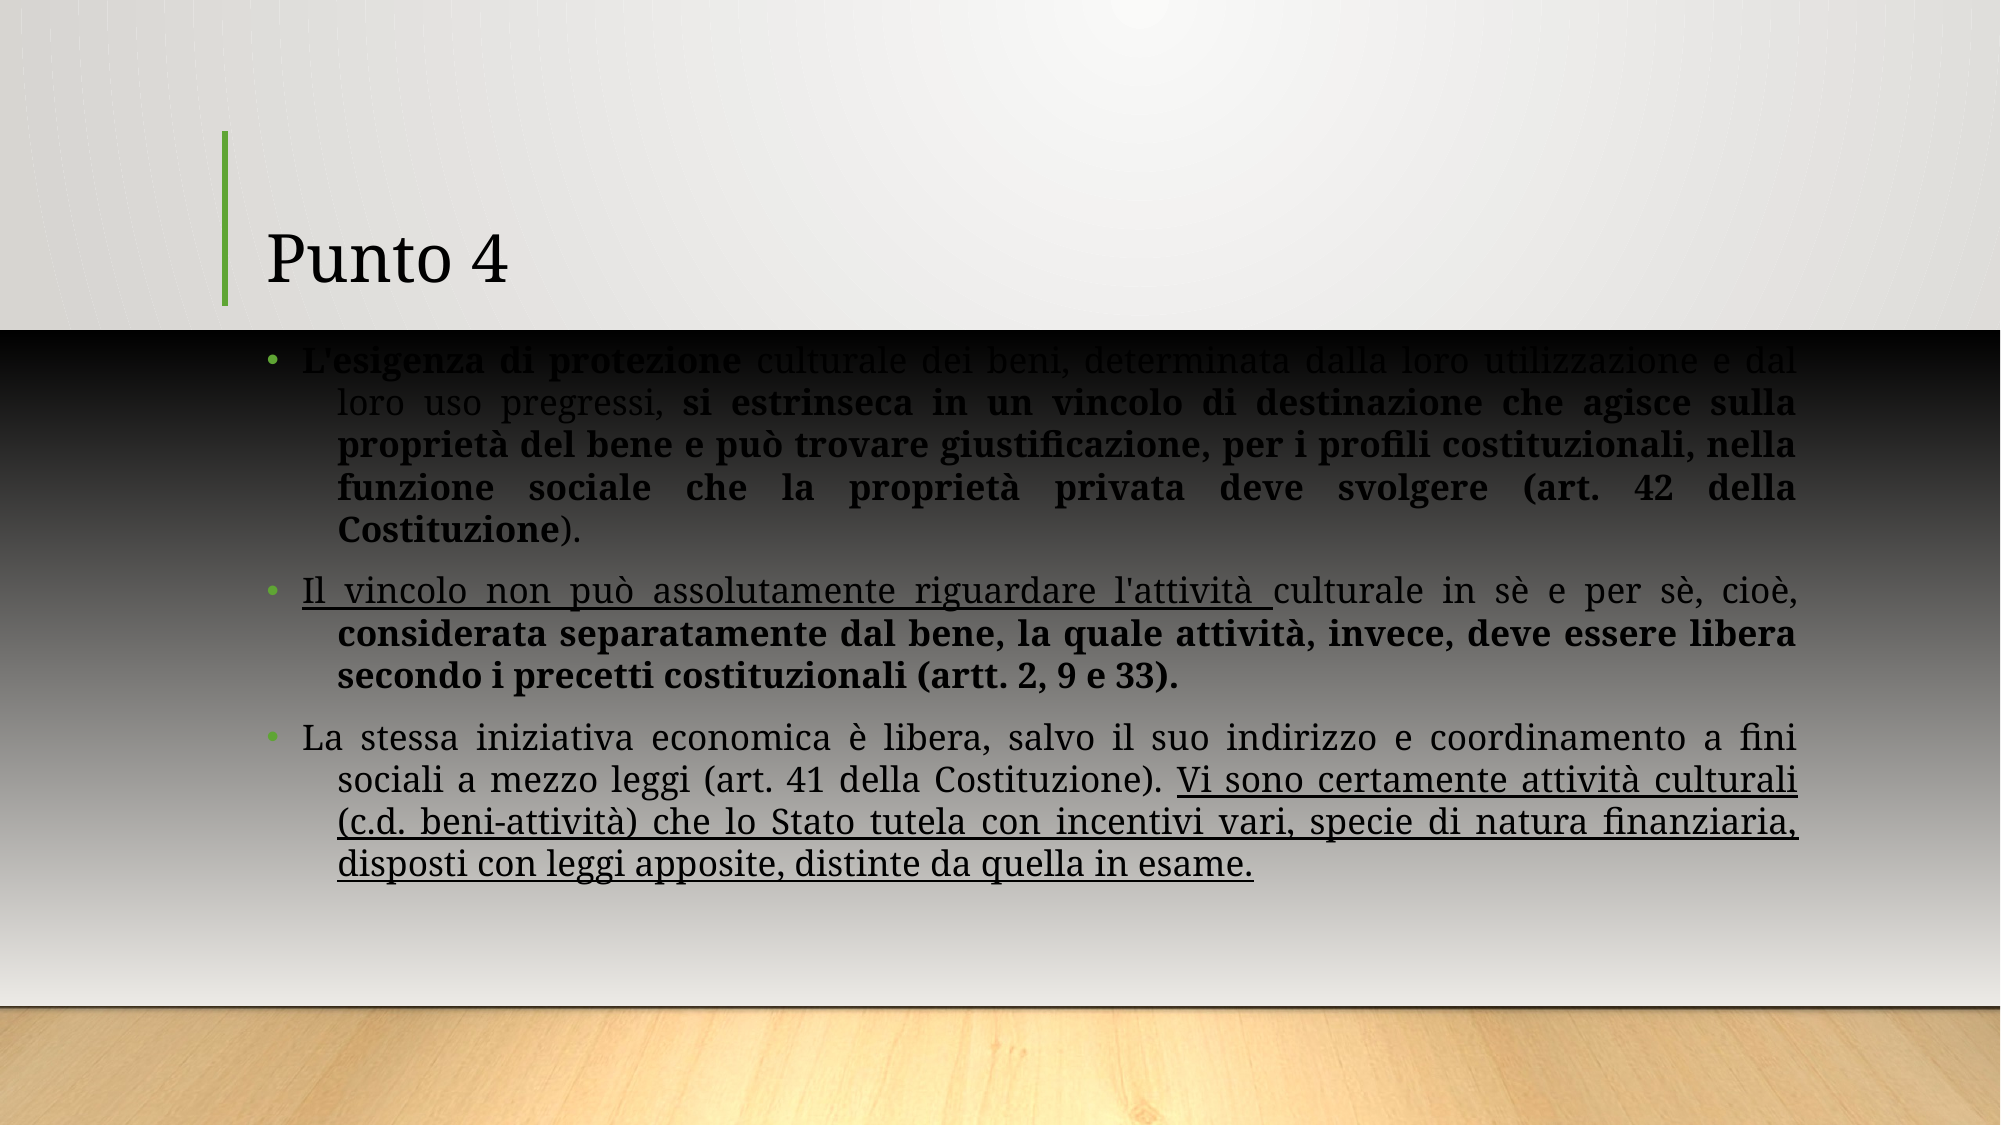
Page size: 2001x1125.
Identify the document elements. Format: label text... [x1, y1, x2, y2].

list L'esigenza di protezione culturale dei beni, determinata dalla loro utilizzazione e dal loro uso pregressi, si estrinseca in un vincolo di destinazione che agisce sulla proprietà del bene e può trovare giustificazione, per i profili costituzionali, nella funzione sociale che la proprietà privata deve svolgere (art. 42 della Costituzione). Il vincolo non può assolutamente riguardare l'attività culturale in sè e per sè, cioè, considerata separatamente dal bene, la quale attività, invece, deve essere libera secondo i precetti costituzionali (artt. 2, 9 e 33). La stessa iniziativa economica è libera, salvo il suo indirizzo e coordinamento a fini sociali a mezzo leggi (art. 41 della Costituzione). Vi sono certamente attività culturali (c.d. beni-attività) che lo Stato tutela con incentivi vari, specie di natura finanziaria, disposti con leggi apposite, distinte da quella in esame. [251, 330, 1814, 897]
title Punto 4 [251, 131, 1814, 305]
